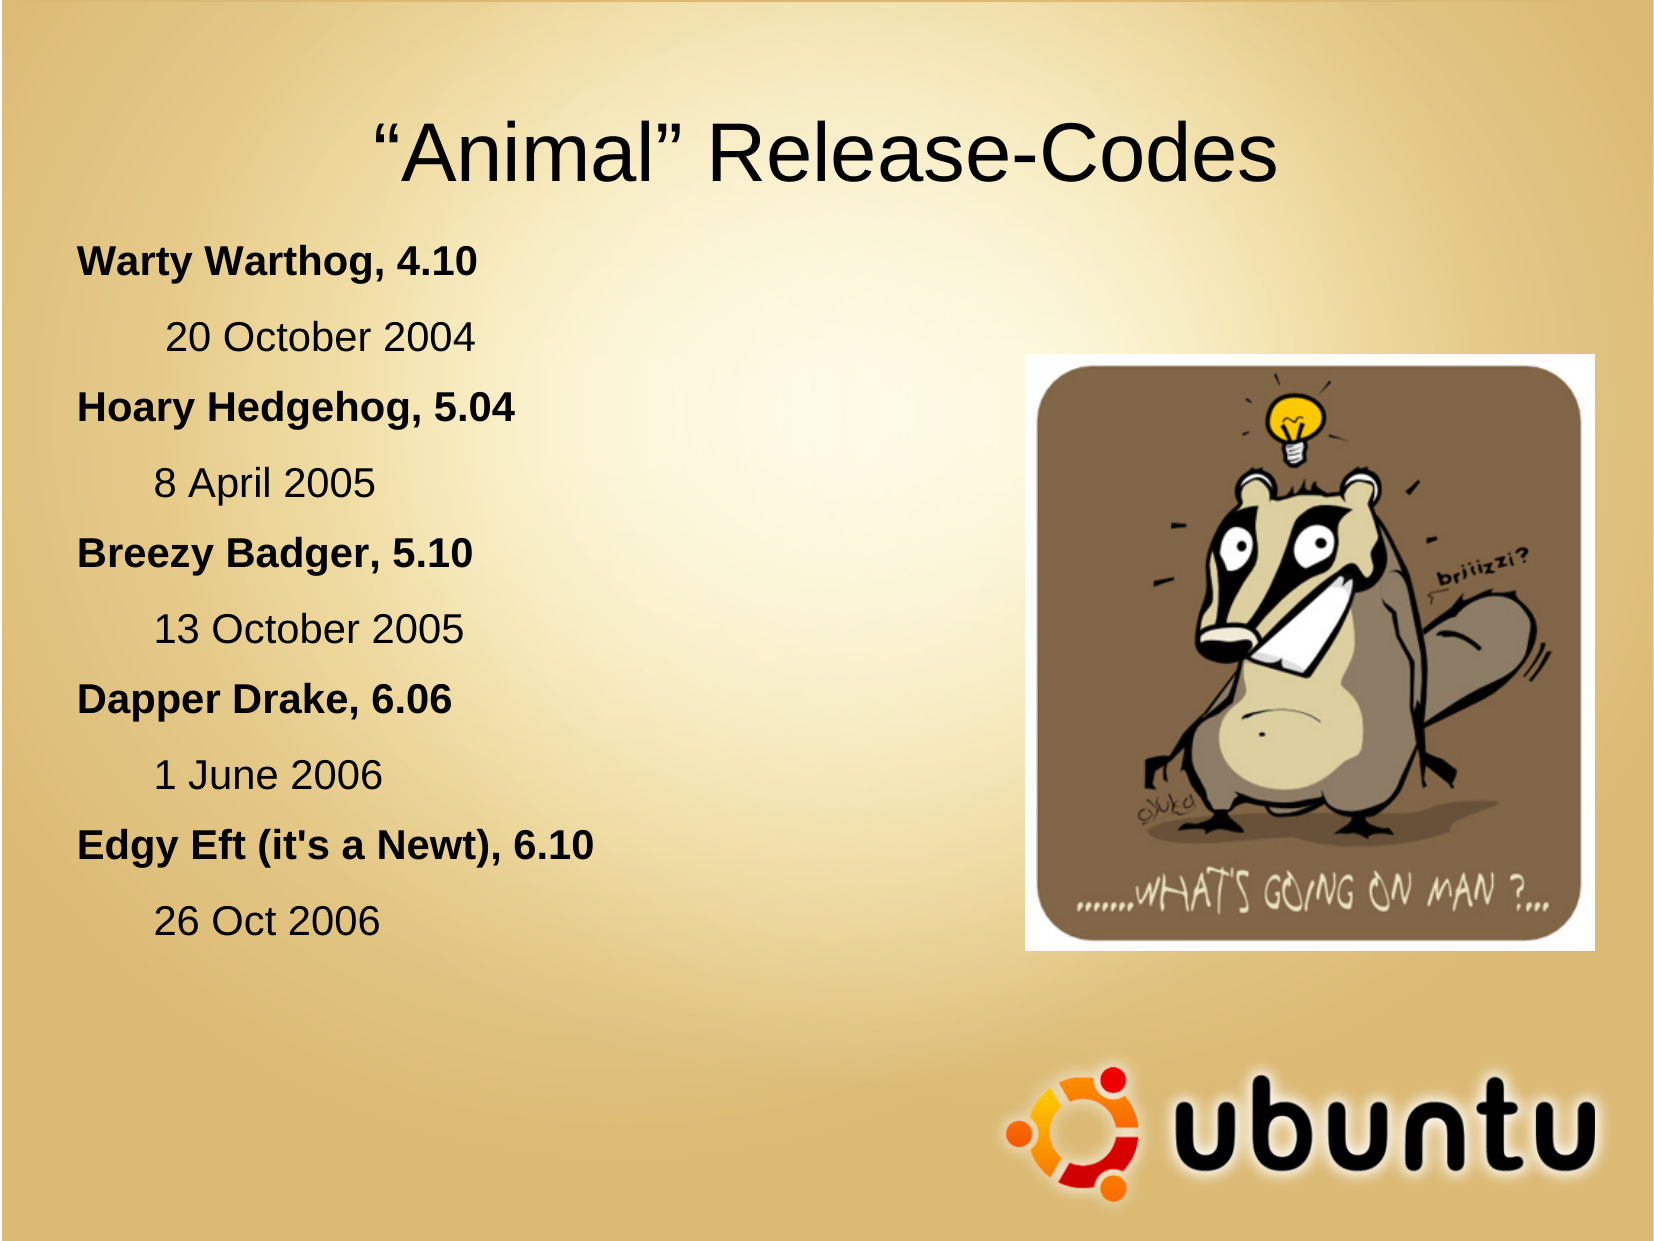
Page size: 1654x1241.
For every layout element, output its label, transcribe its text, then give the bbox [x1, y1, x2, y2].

picture [2, 0, 1654, 1241]
list Warty Warthog, 4.10 20 October 2004 Hoary Hedgehog, 5.04 8 April 2005 Breezy Badger, 5.10 13 October 2005 Dapper Drake, 6.06 1 June 2006 Edgy Eft (it's a Newt), 6.10 26 Oct 2006 [59, 237, 1595, 1106]
title “Animal” Release-Codes [82, 49, 1571, 237]
